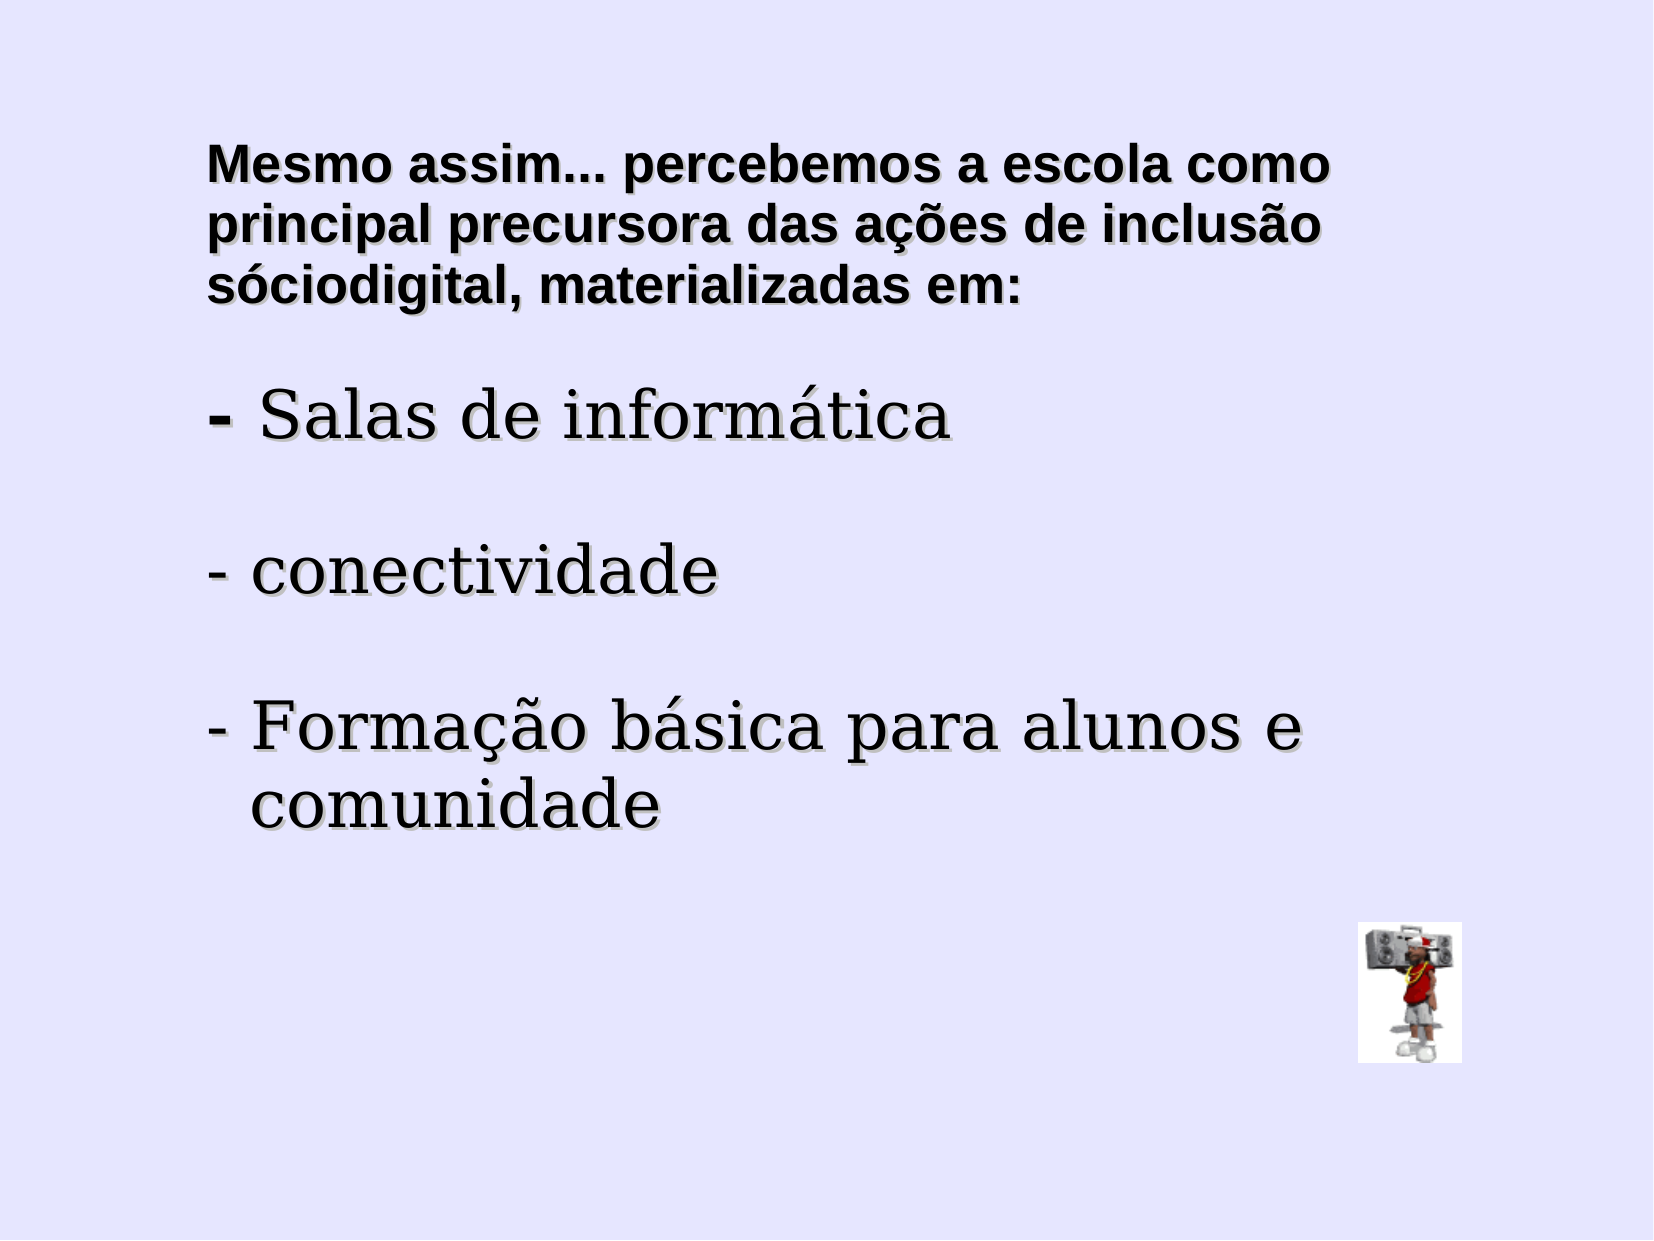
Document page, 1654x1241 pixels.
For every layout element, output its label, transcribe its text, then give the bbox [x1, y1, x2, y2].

picture [1358, 922, 1462, 1063]
text_box Mesmo assim... percebemos a escola como principal precursora das ações de inclusão sóciodigital, materializadas em: - Salas de informática - conectividade - Formação básica para alunos e comunidade [191, 125, 1338, 265]
text_box [118, 265, 1595, 339]
text_box Mesmo assim... percebemos a escola como principal precursora das ações de inclusão sóciodigital, materializadas em: - Salas de informática - conectividade - Formação básica para alunos e comunidade [191, 339, 1338, 1093]
